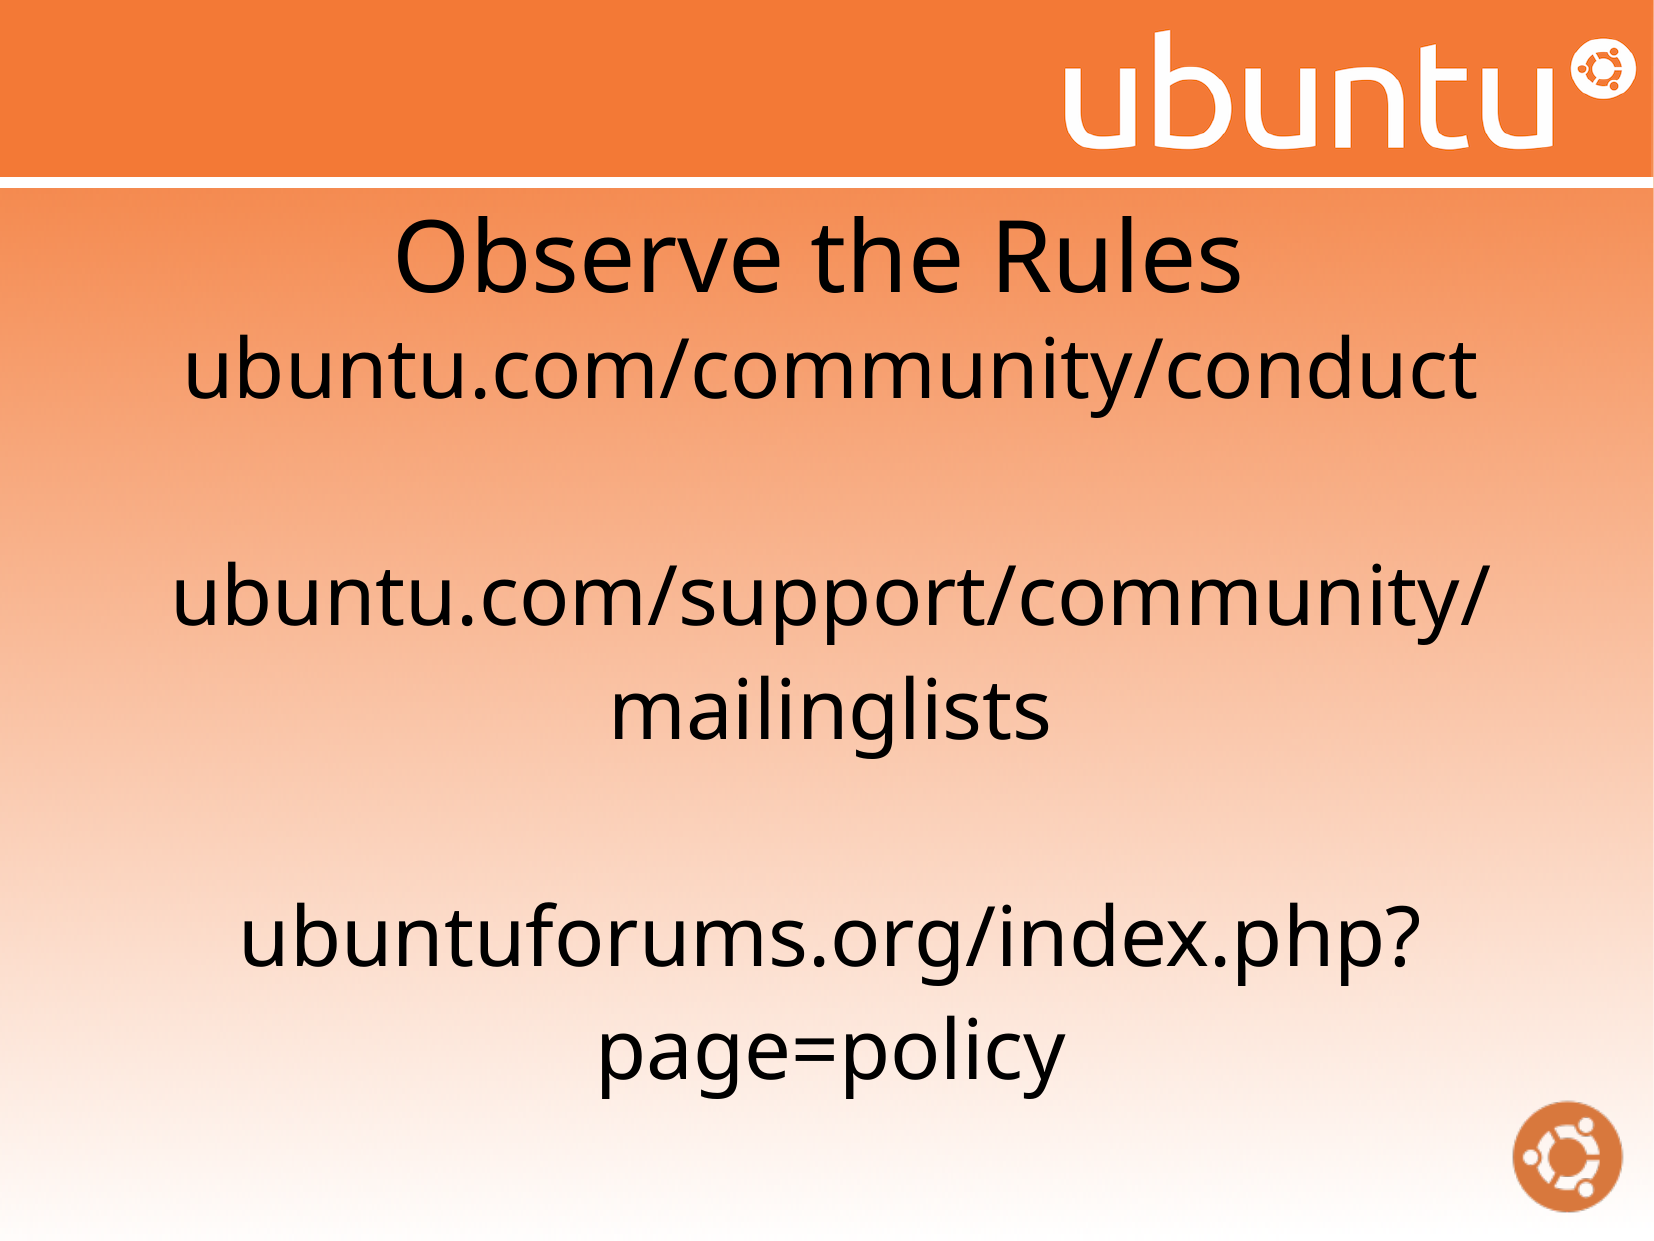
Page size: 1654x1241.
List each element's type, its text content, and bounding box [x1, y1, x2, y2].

title Observe the Rules [75, 150, 1564, 358]
picture [0, 0, 1654, 1241]
subtitle ubuntu.com/community/conduct ubuntu.com/support/community/ mailinglists ubuntuforums.org/index.php?page=policy wiki.ubuntu.com/IRC/TermsOfService [86, 335, 1576, 1241]
